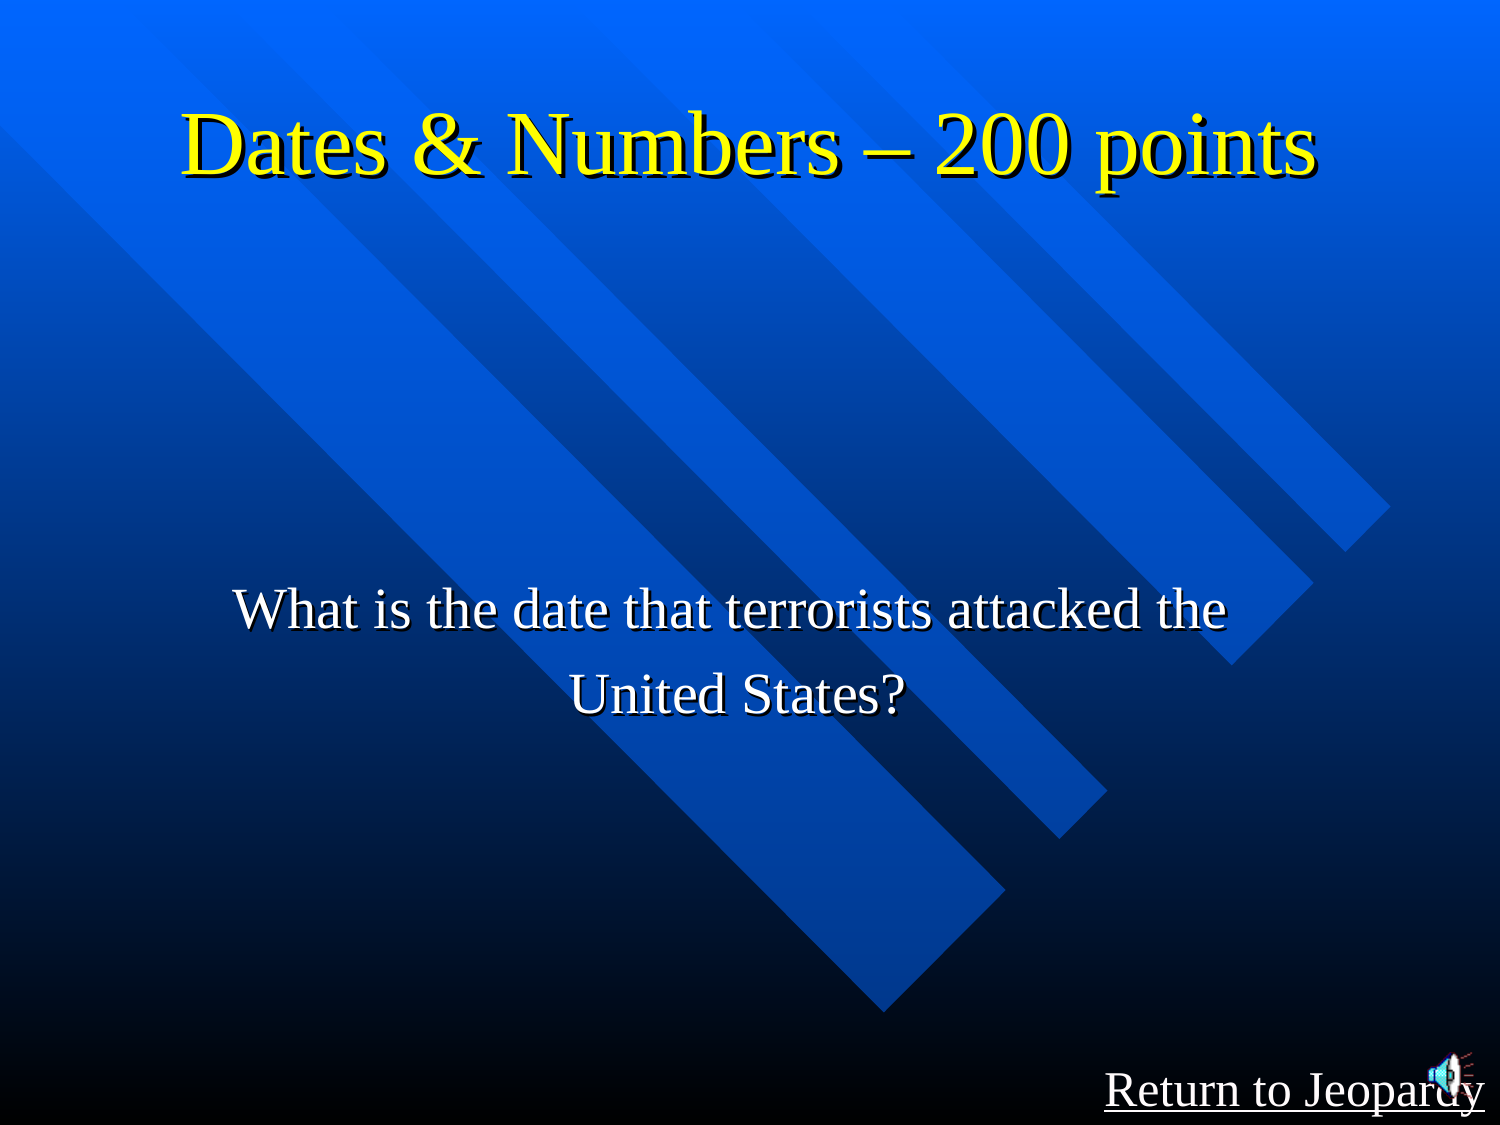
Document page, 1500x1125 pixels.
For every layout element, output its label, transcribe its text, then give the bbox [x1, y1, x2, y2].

table_header What is the date that terrorists attacked the United States? [125, 313, 1350, 983]
text_box Return to Jeopardy [1089, 1048, 1500, 1125]
picture [1426, 1051, 1477, 1102]
title Dates & Numbers – 200 points [112, 37, 1388, 238]
